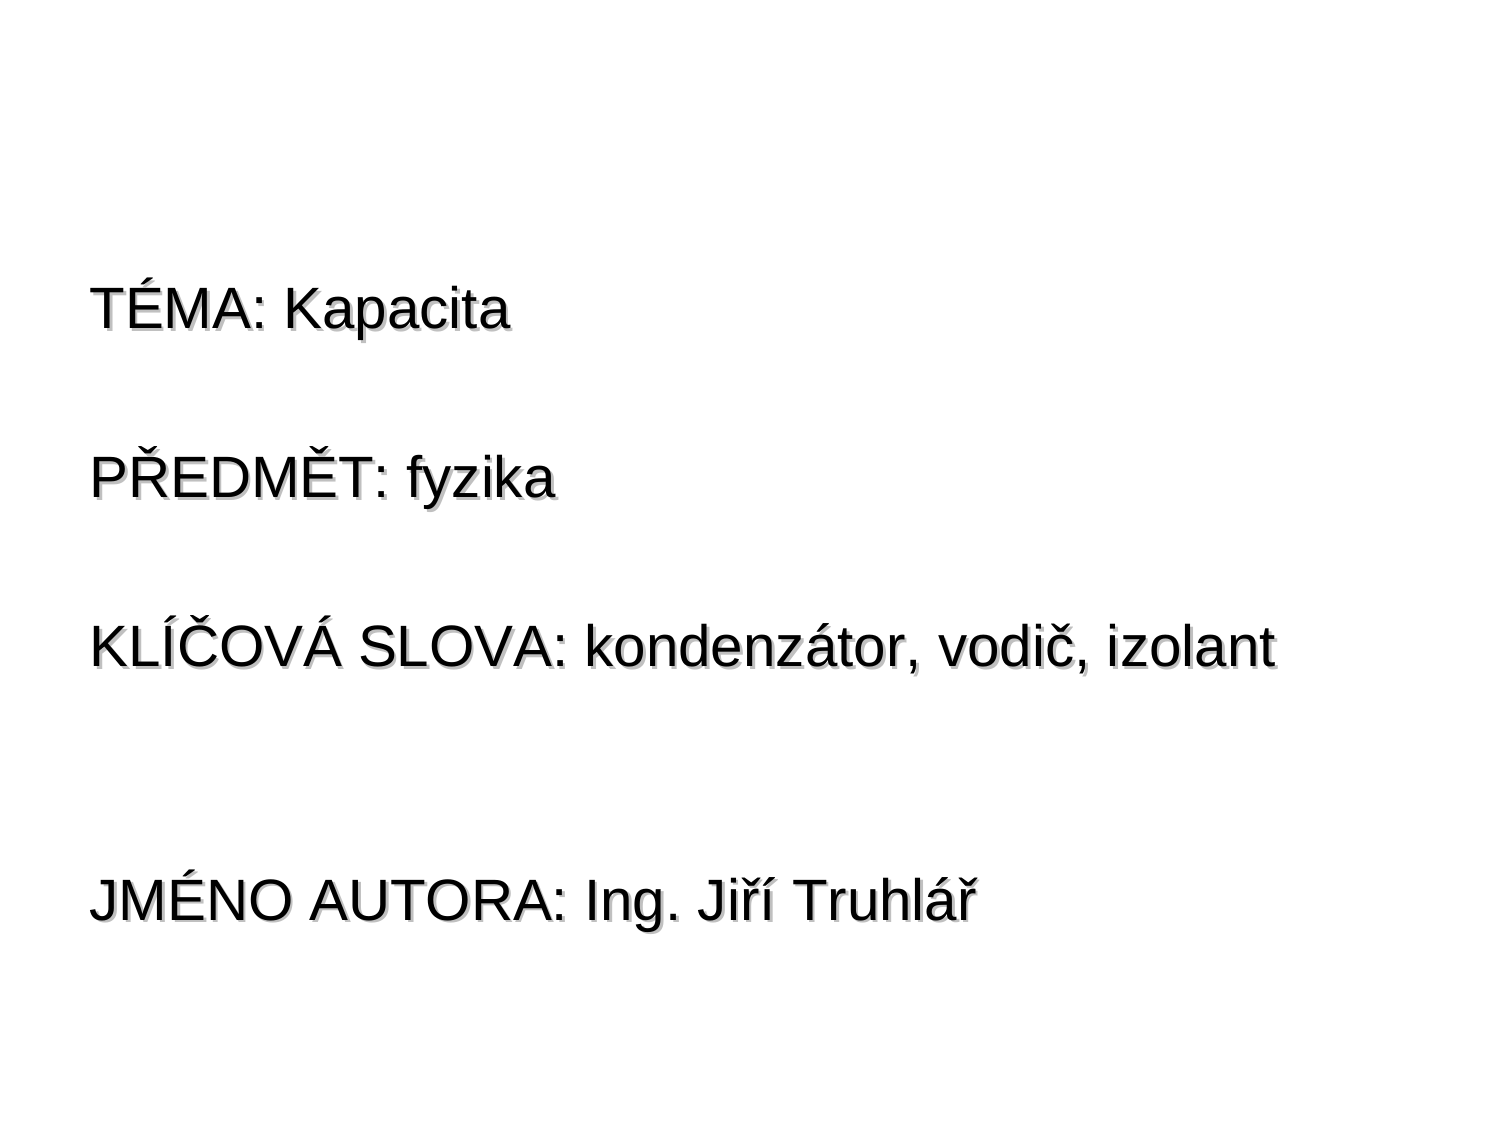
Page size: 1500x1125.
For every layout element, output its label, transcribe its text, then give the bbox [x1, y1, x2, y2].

text_box TÉMA: Kapacita PŘEDMĚT: fyzika KLÍČOVÁ SLOVA: kondenzátor, vodič, izolant JMÉNO AUTORA: Ing. Jiří Truhlář [75, 262, 1426, 1005]
